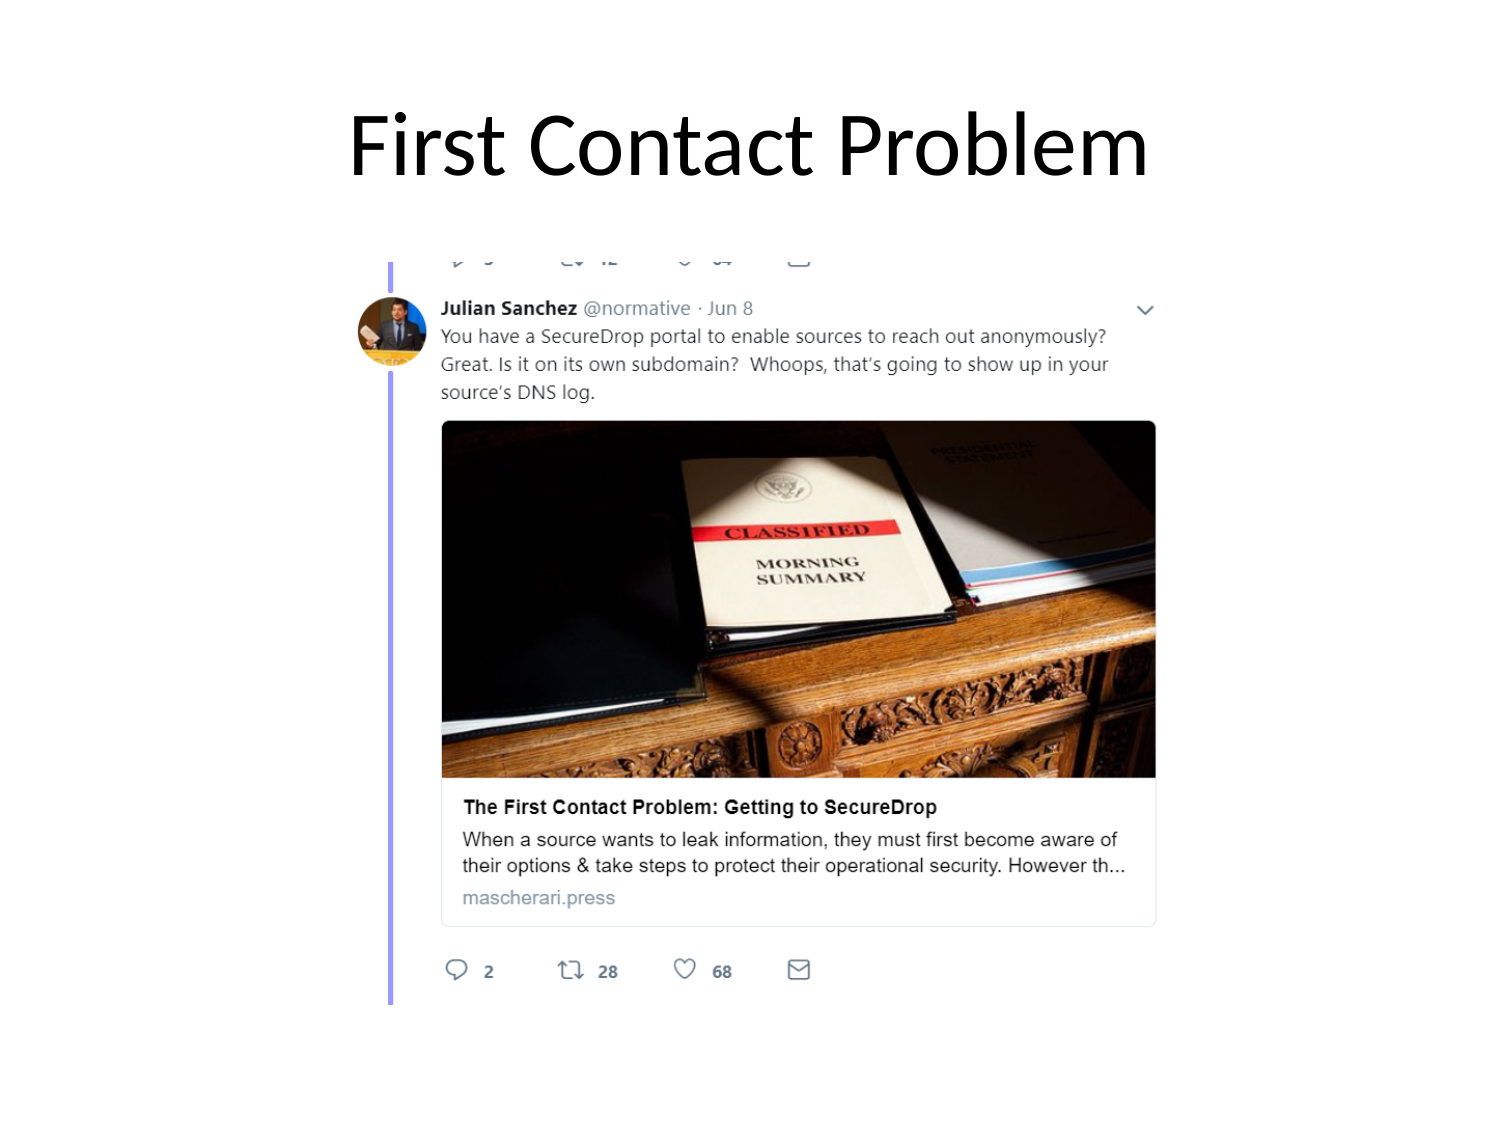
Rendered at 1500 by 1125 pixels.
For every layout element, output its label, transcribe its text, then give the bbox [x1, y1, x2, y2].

picture [332, 262, 1168, 1005]
title First Contact Problem [75, 45, 1426, 233]
